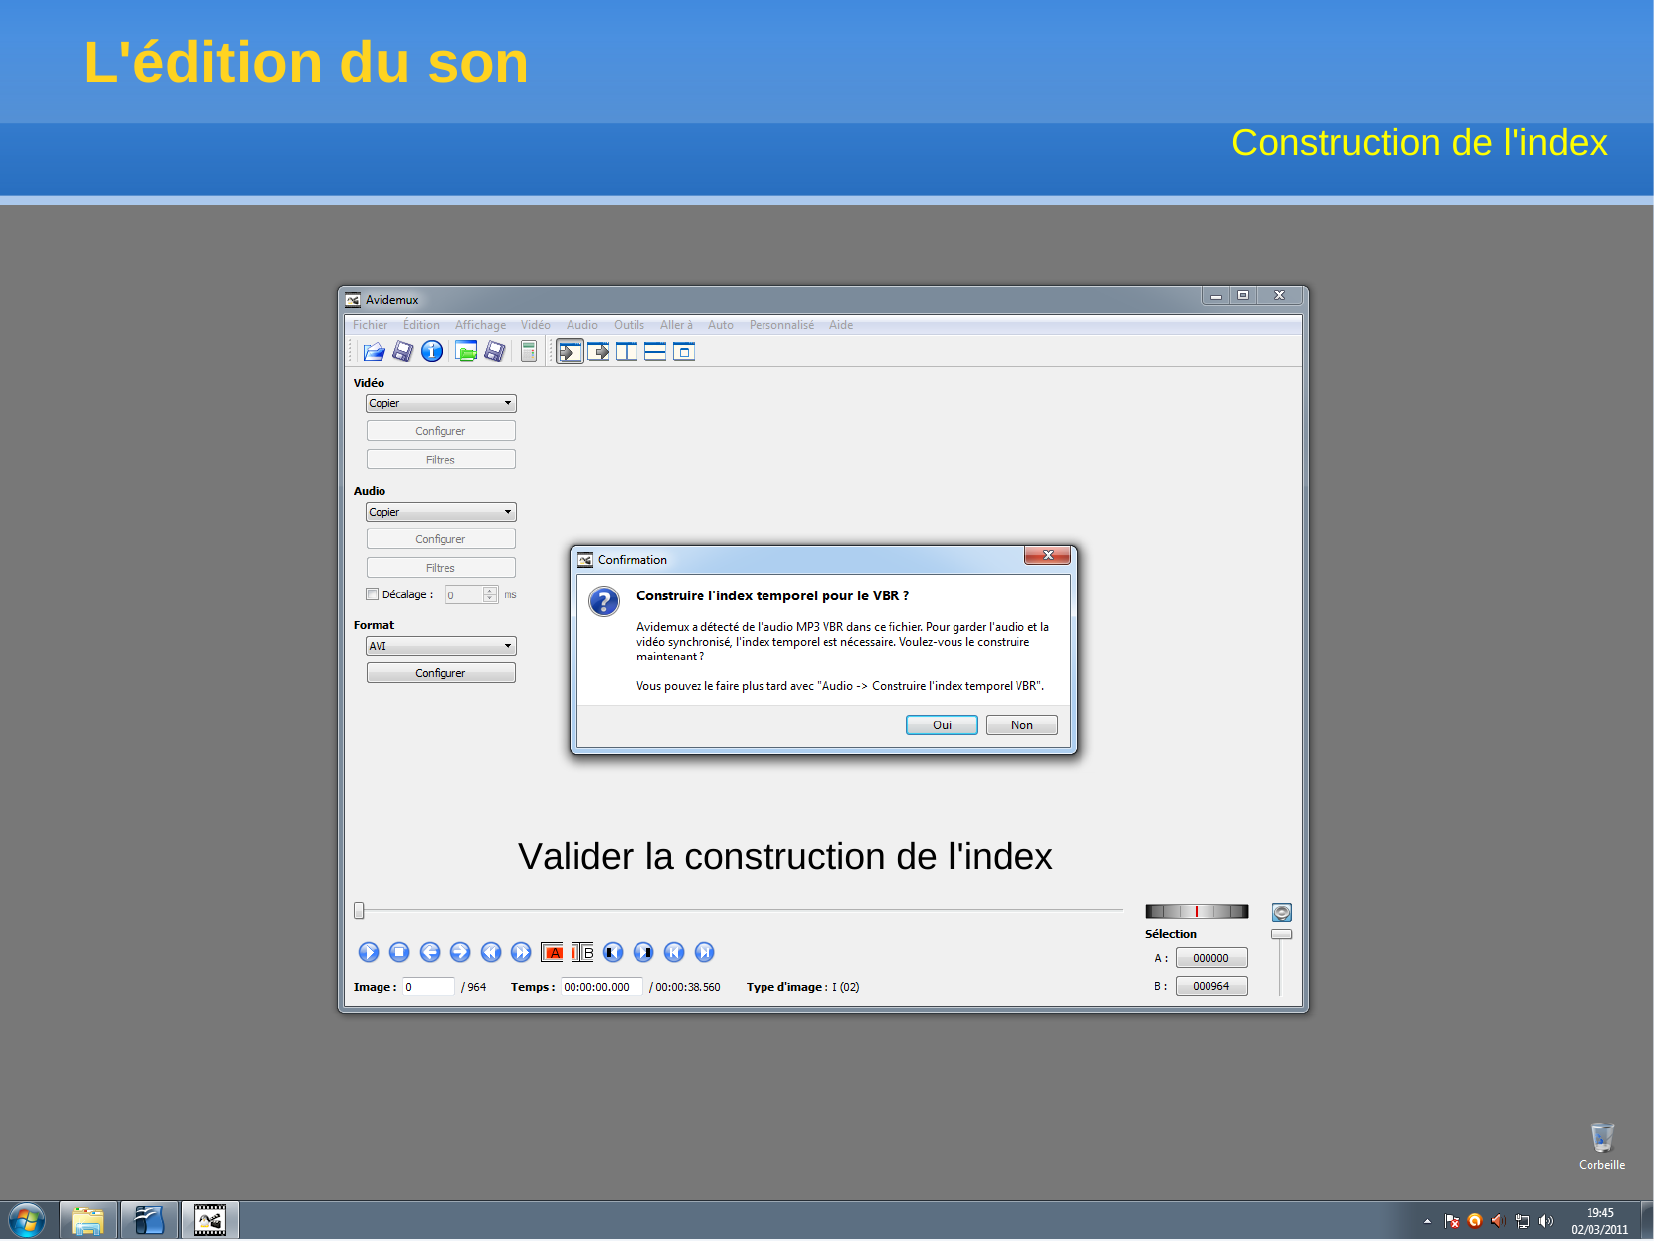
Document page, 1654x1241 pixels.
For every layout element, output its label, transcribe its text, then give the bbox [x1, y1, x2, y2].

text_box Valider la construction de l'index [501, 826, 1070, 887]
text_box Construction de l'index [1216, 72, 1654, 172]
title L'édition du son [6, 17, 609, 107]
picture [0, 0, 1654, 1239]
